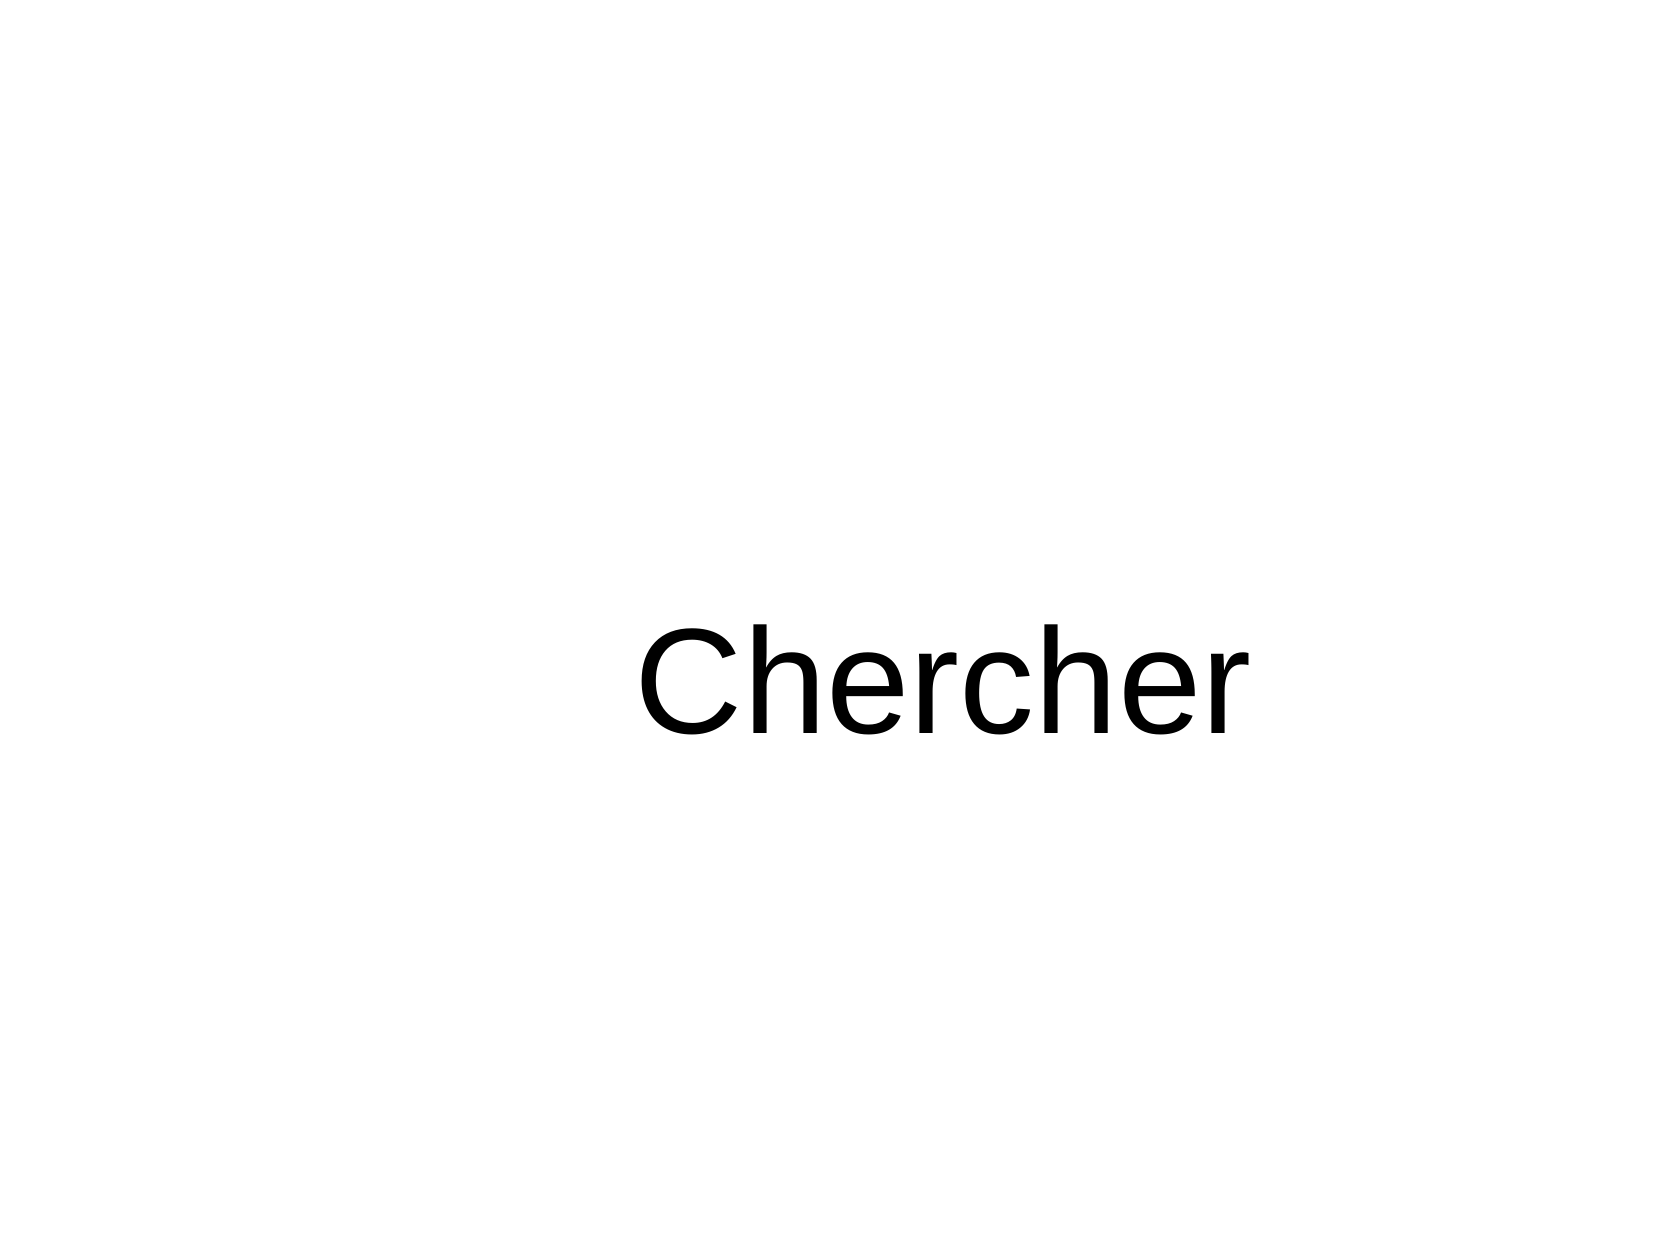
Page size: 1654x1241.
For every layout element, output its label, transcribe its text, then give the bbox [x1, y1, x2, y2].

text_box Chercher [620, 590, 1536, 773]
